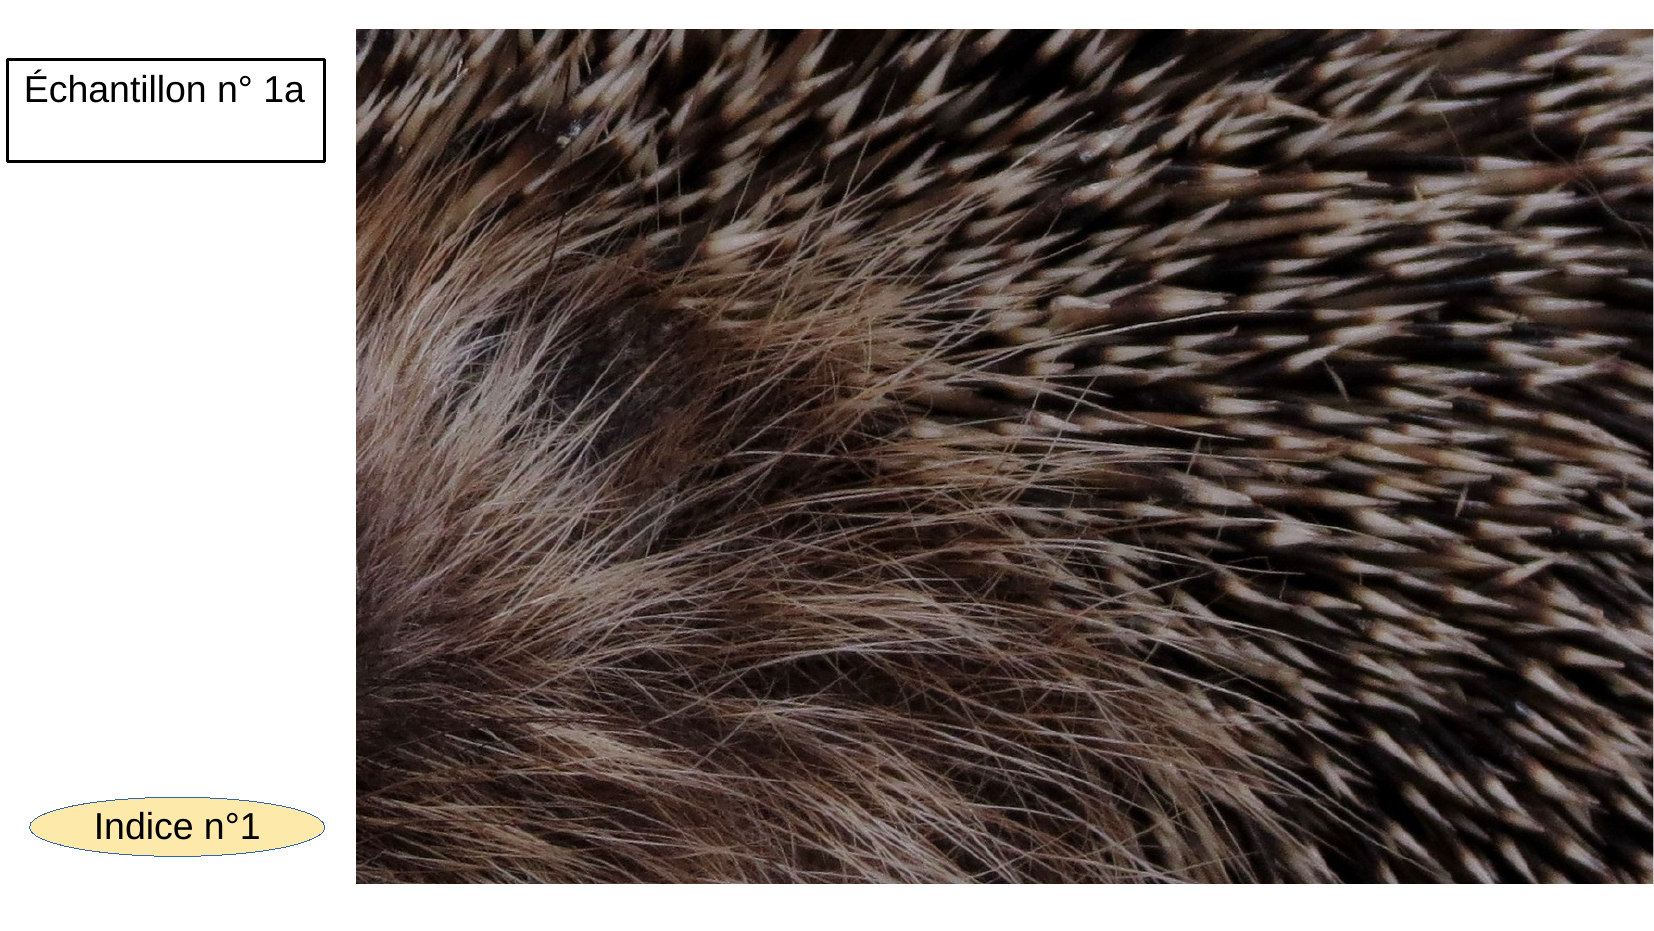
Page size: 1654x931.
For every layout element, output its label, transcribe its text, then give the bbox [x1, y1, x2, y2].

text_box Échantillon n° 1a [7, 59, 325, 162]
text_box Indice n°1 [29, 797, 325, 857]
picture [356, 29, 1654, 884]
